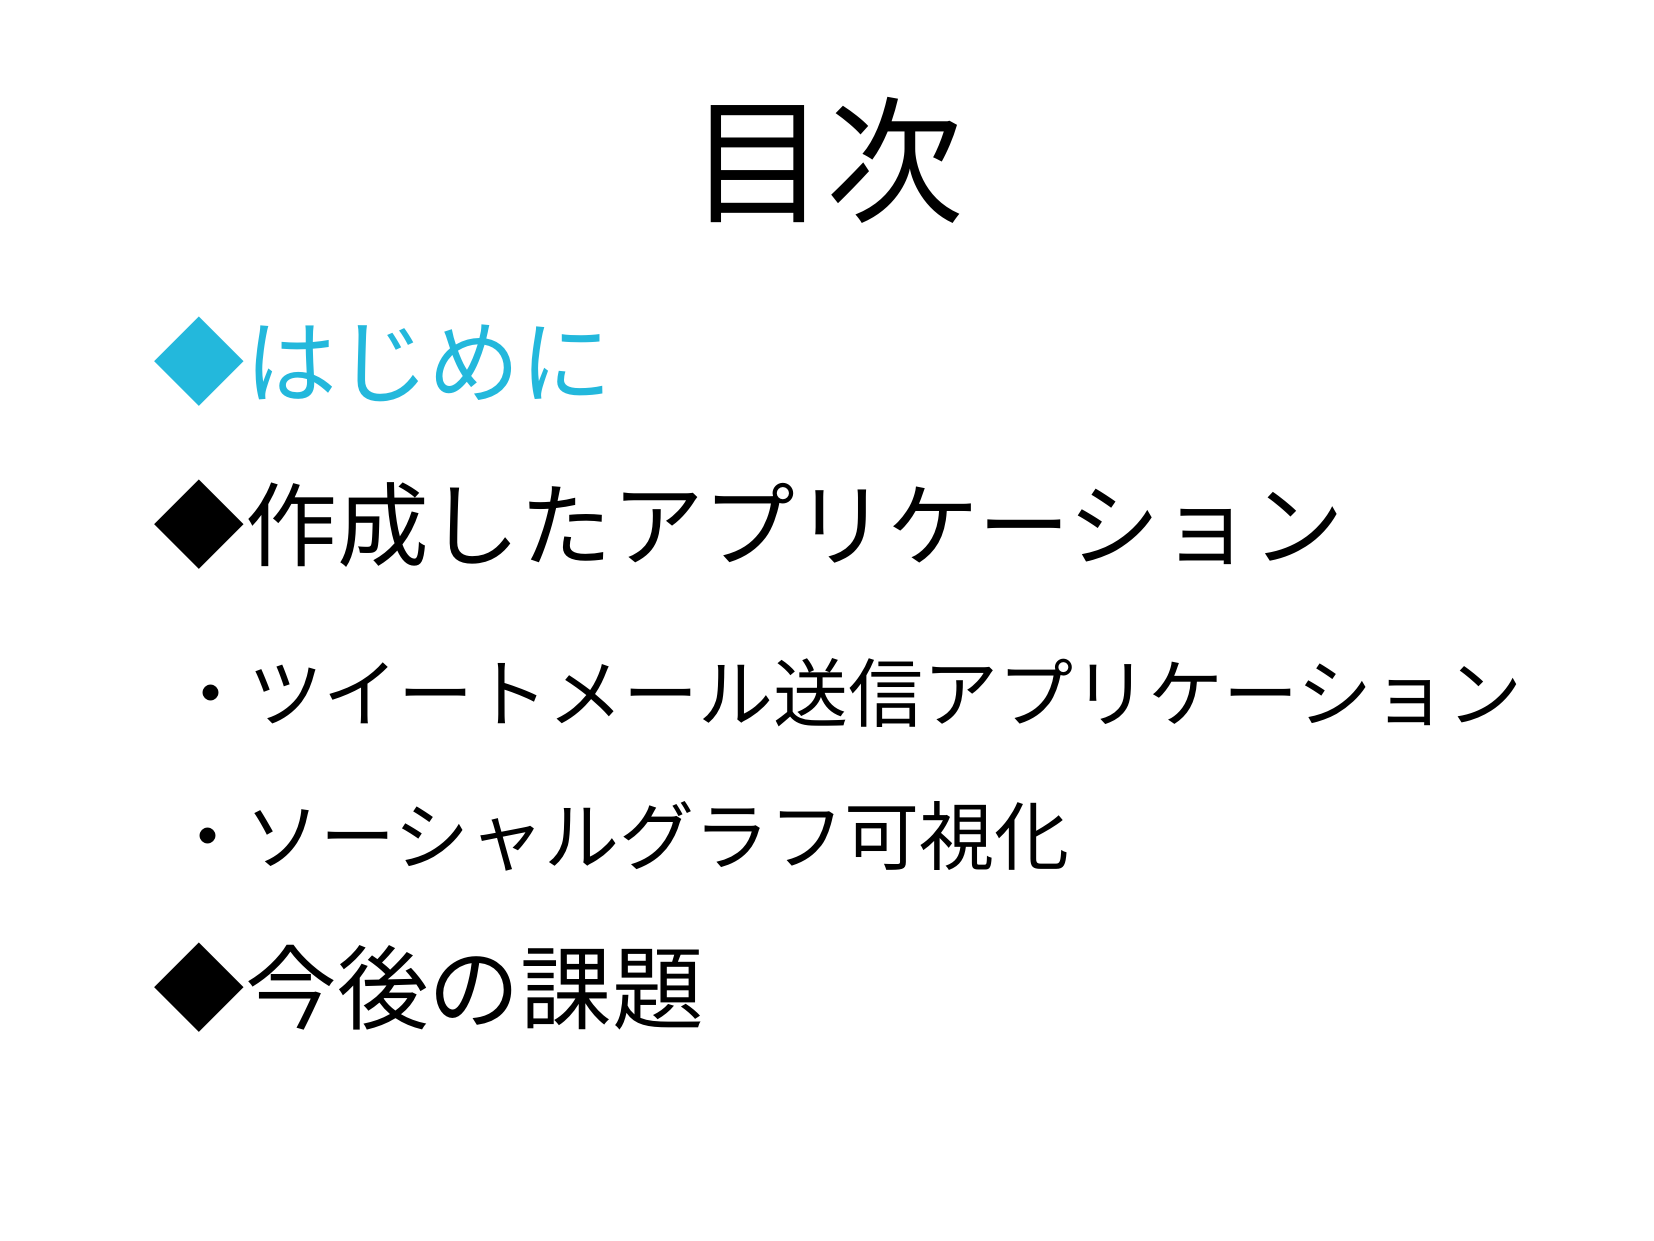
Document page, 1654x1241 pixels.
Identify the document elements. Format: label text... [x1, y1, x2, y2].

list ◆はじめに ◆作成したアプリケーション ・ツイートメール送信アプリケーション ・ソーシャルグラフ可視化 ◆今後の課題 [82, 290, 1571, 1094]
title 目次 [82, 56, 1571, 250]
